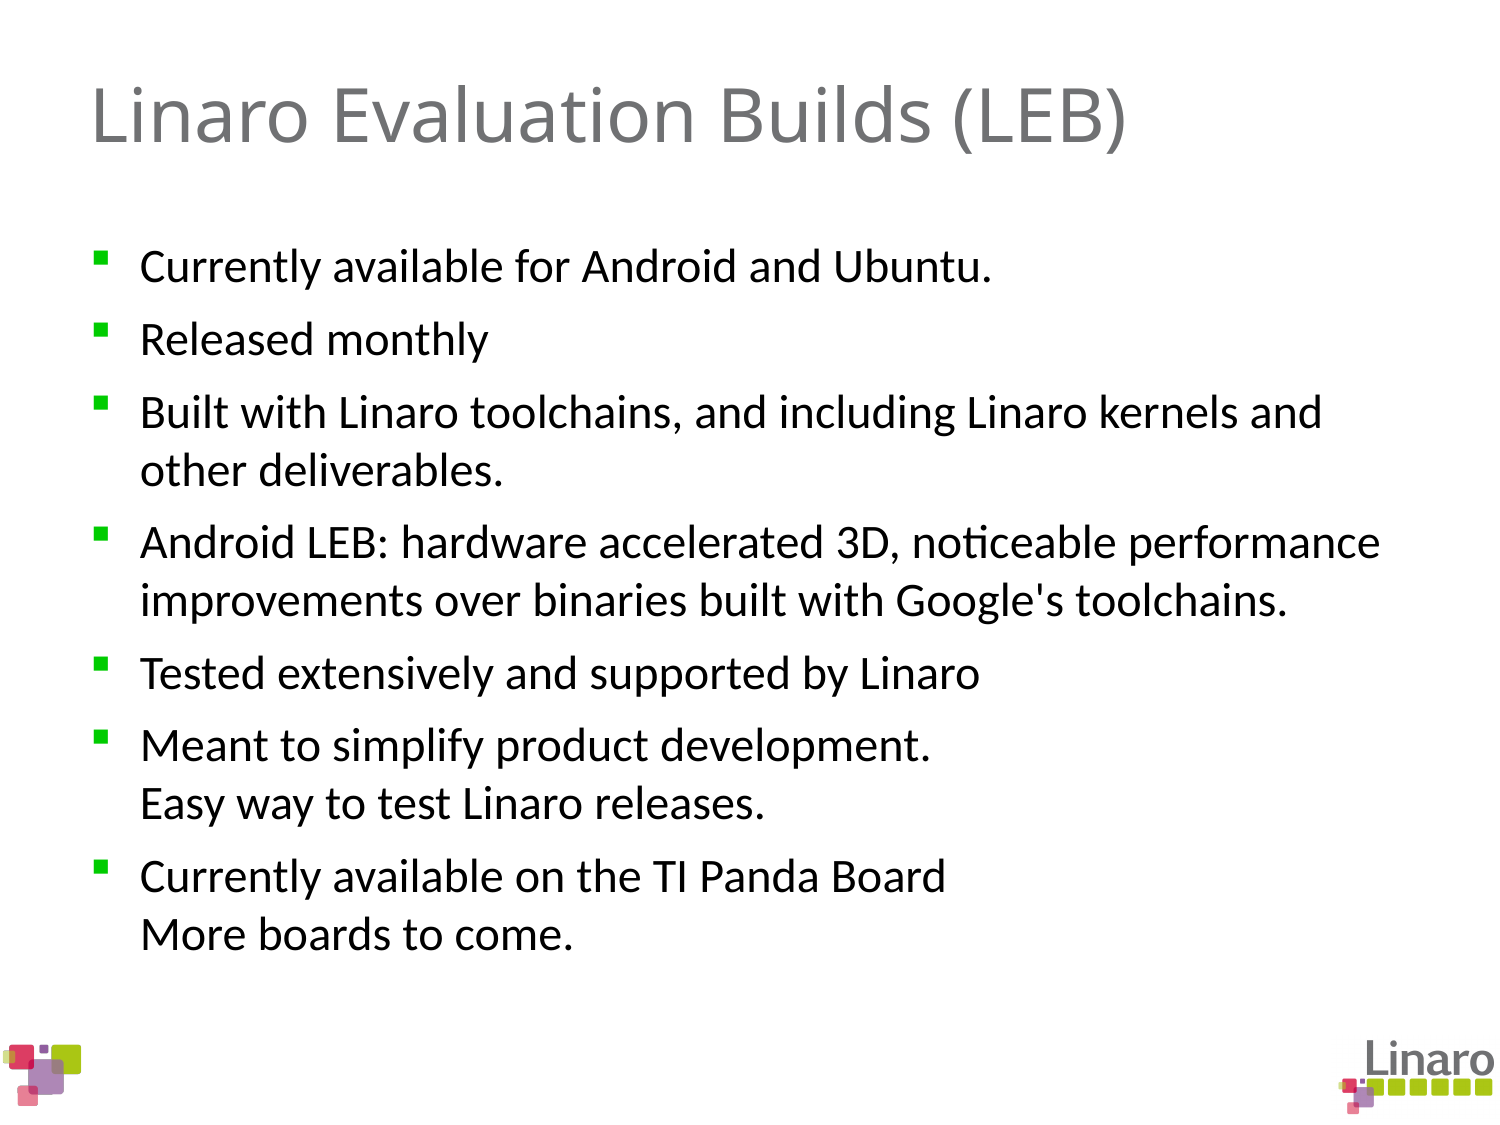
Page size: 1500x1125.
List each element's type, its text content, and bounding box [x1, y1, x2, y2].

title Linaro Evaluation Builds (LEB) [75, 29, 1426, 196]
picture [0, 1041, 84, 1125]
list Currently available for Android and Ubuntu. Released monthly Built with Linaro toolchains, and including Linaro kernels and other deliverables. Android LEB: hardware accelerated 3D, noticeable performance improvements over binaries built with Google's toolchains. Tested extensively and supported by Linaro Meant to simplify product development. Easy way to test Linaro releases. Currently available on the TI Panda Board More boards to come. [75, 227, 1426, 970]
picture [1331, 1035, 1500, 1119]
